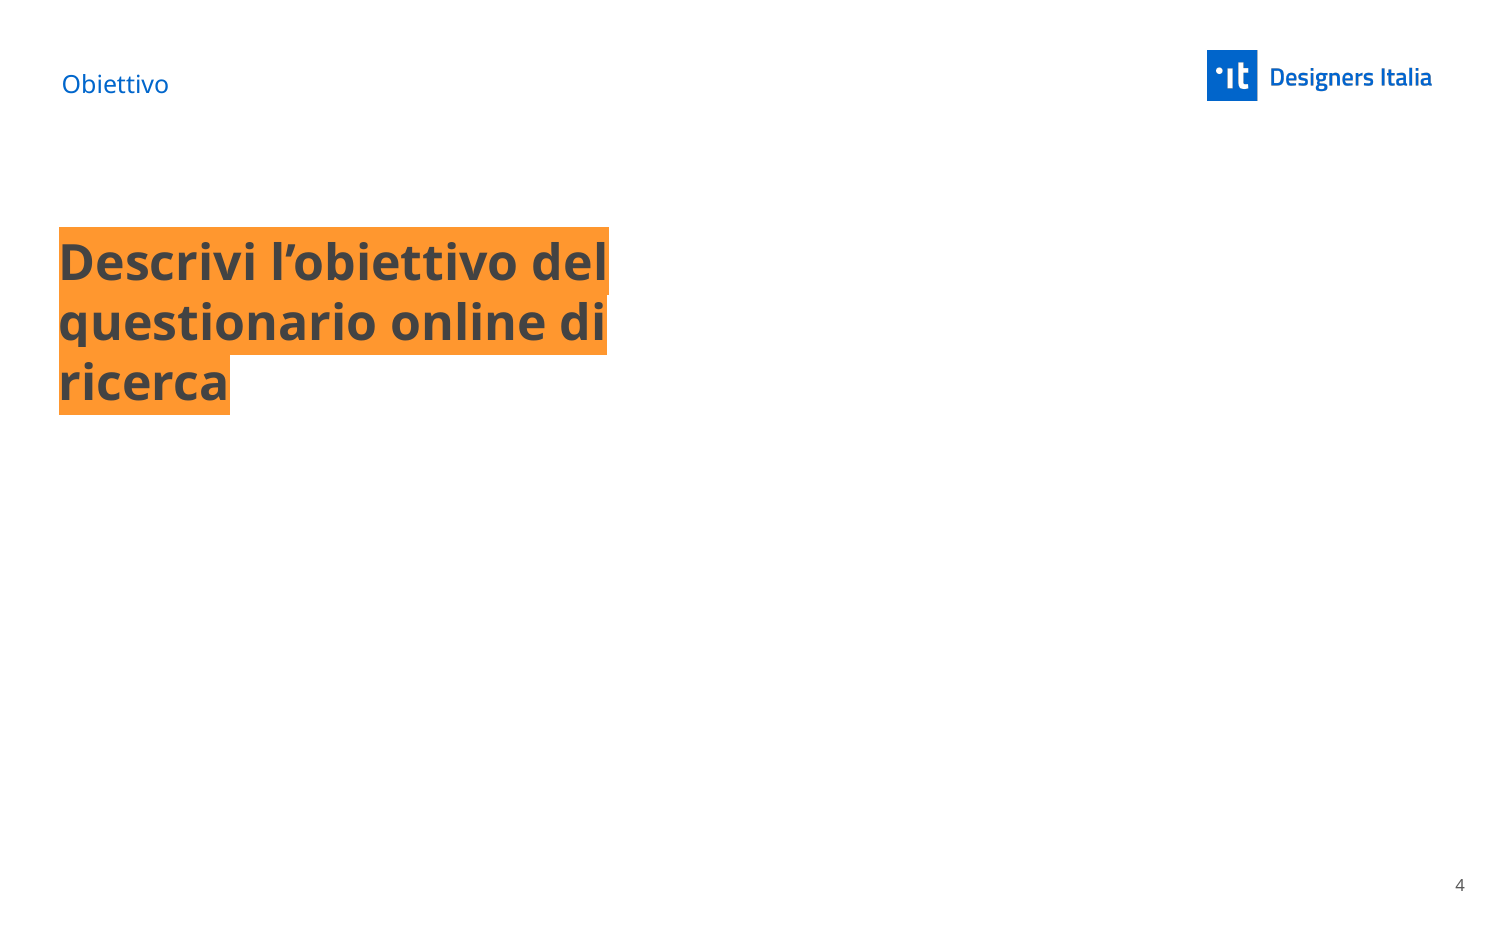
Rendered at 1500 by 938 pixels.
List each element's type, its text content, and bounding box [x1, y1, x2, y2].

picture [1207, 50, 1445, 101]
slide_number <number> [1389, 849, 1480, 922]
text_box Obiettivo [46, 58, 684, 110]
text_box Descrivi l’obiettivo del questionario online di ricerca [43, 215, 756, 360]
